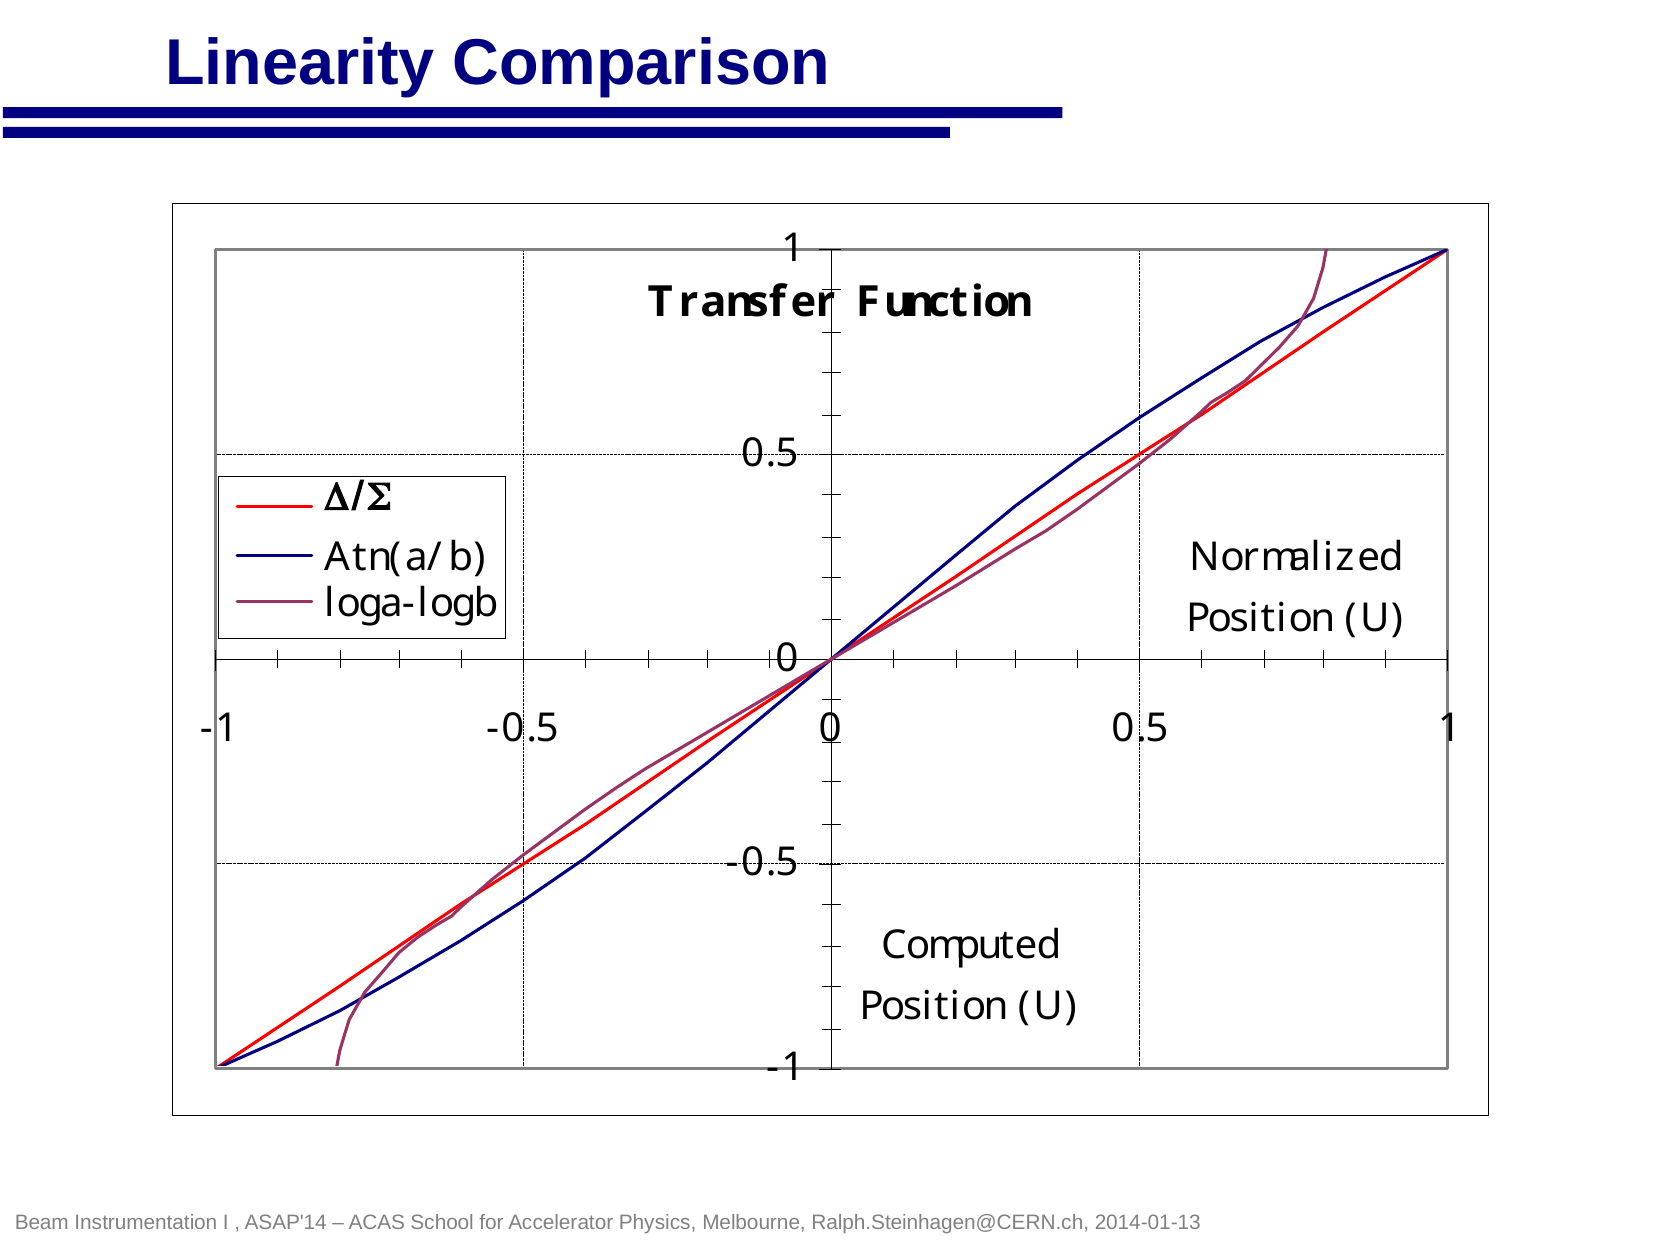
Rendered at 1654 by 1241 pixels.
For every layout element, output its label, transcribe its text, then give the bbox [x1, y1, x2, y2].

picture [156, 188, 1507, 1130]
title Linearity Comparison [165, 0, 1323, 124]
